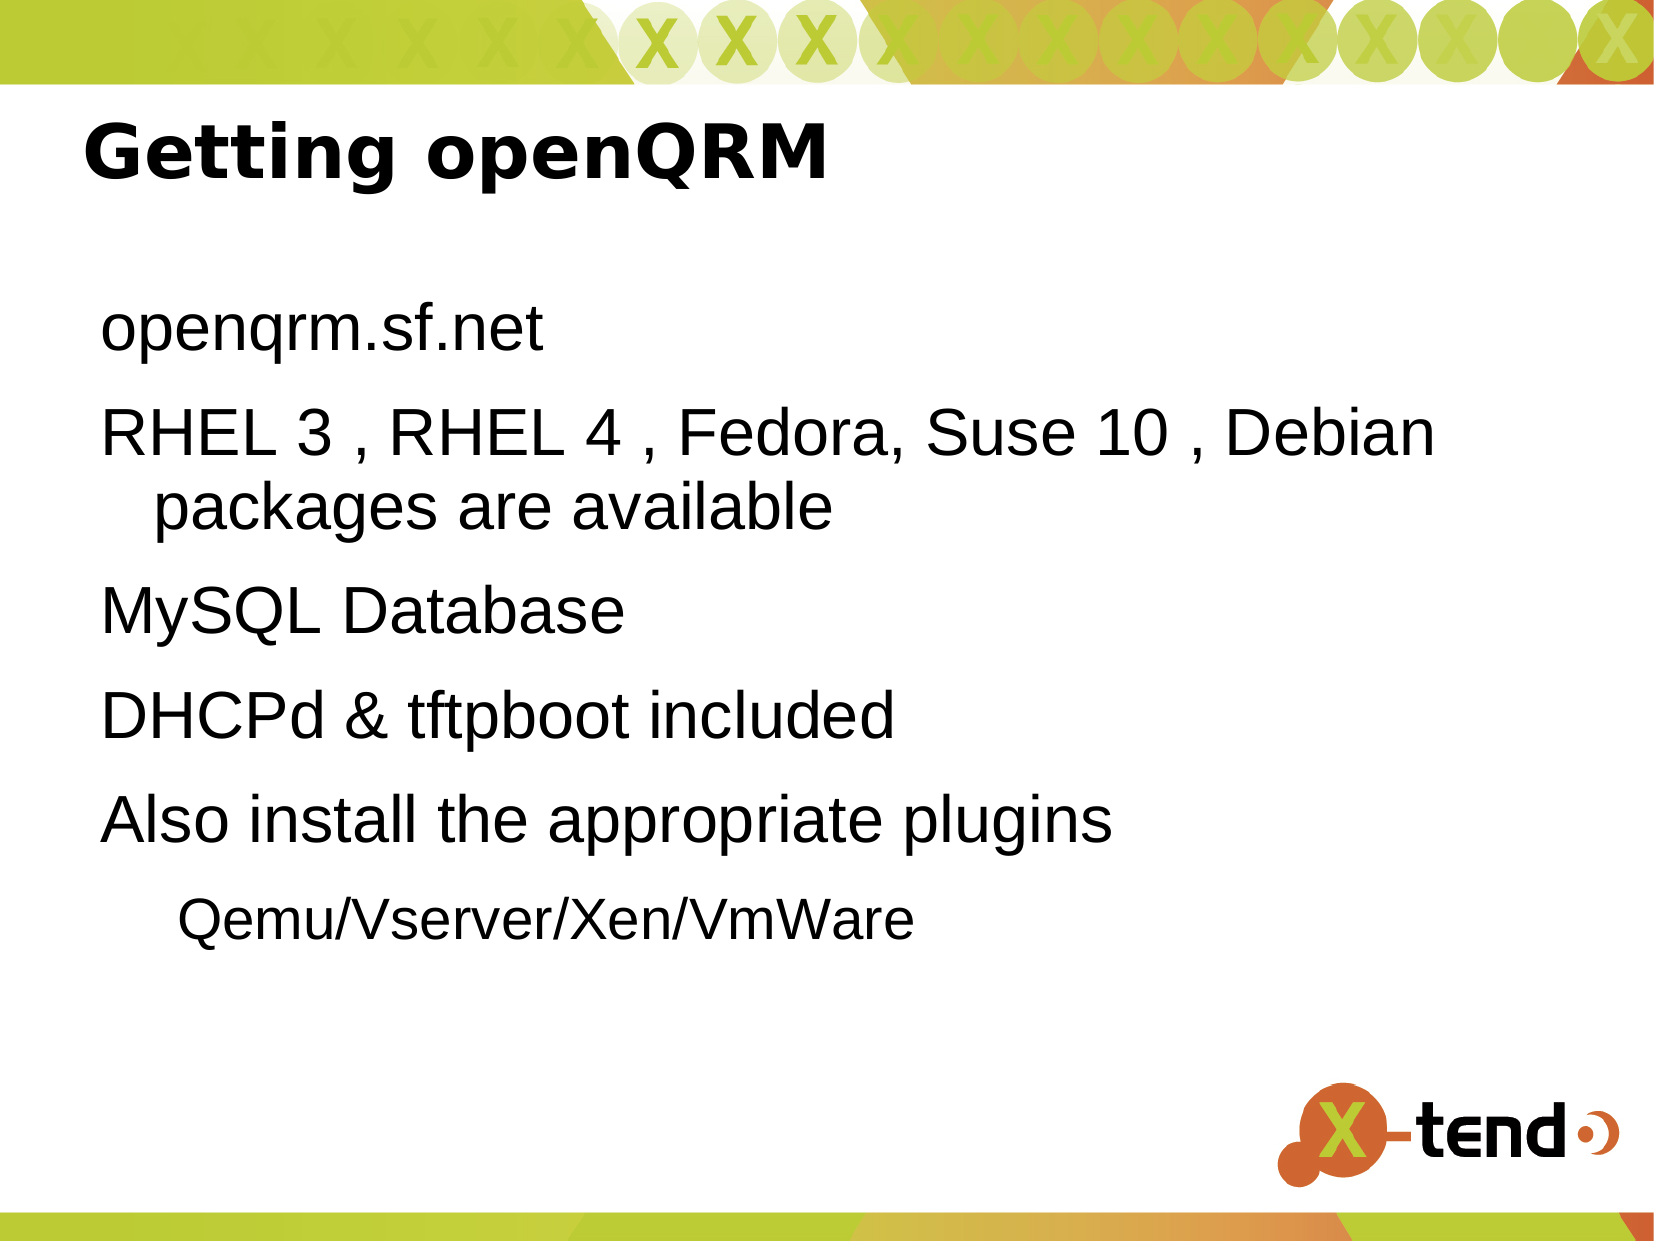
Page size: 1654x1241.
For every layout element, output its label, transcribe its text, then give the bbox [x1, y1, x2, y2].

list openqrm.sf.net RHEL 3 , RHEL 4 , Fedora, Suse 10 , Debian packages are available MySQL Database DHCPd & tftpboot included Also install the appropriate plugins Qemu/Vserver/Xen/VmWare [82, 290, 1571, 1121]
title Getting openQRM [82, 49, 1571, 257]
picture [0, 0, 1654, 1241]
